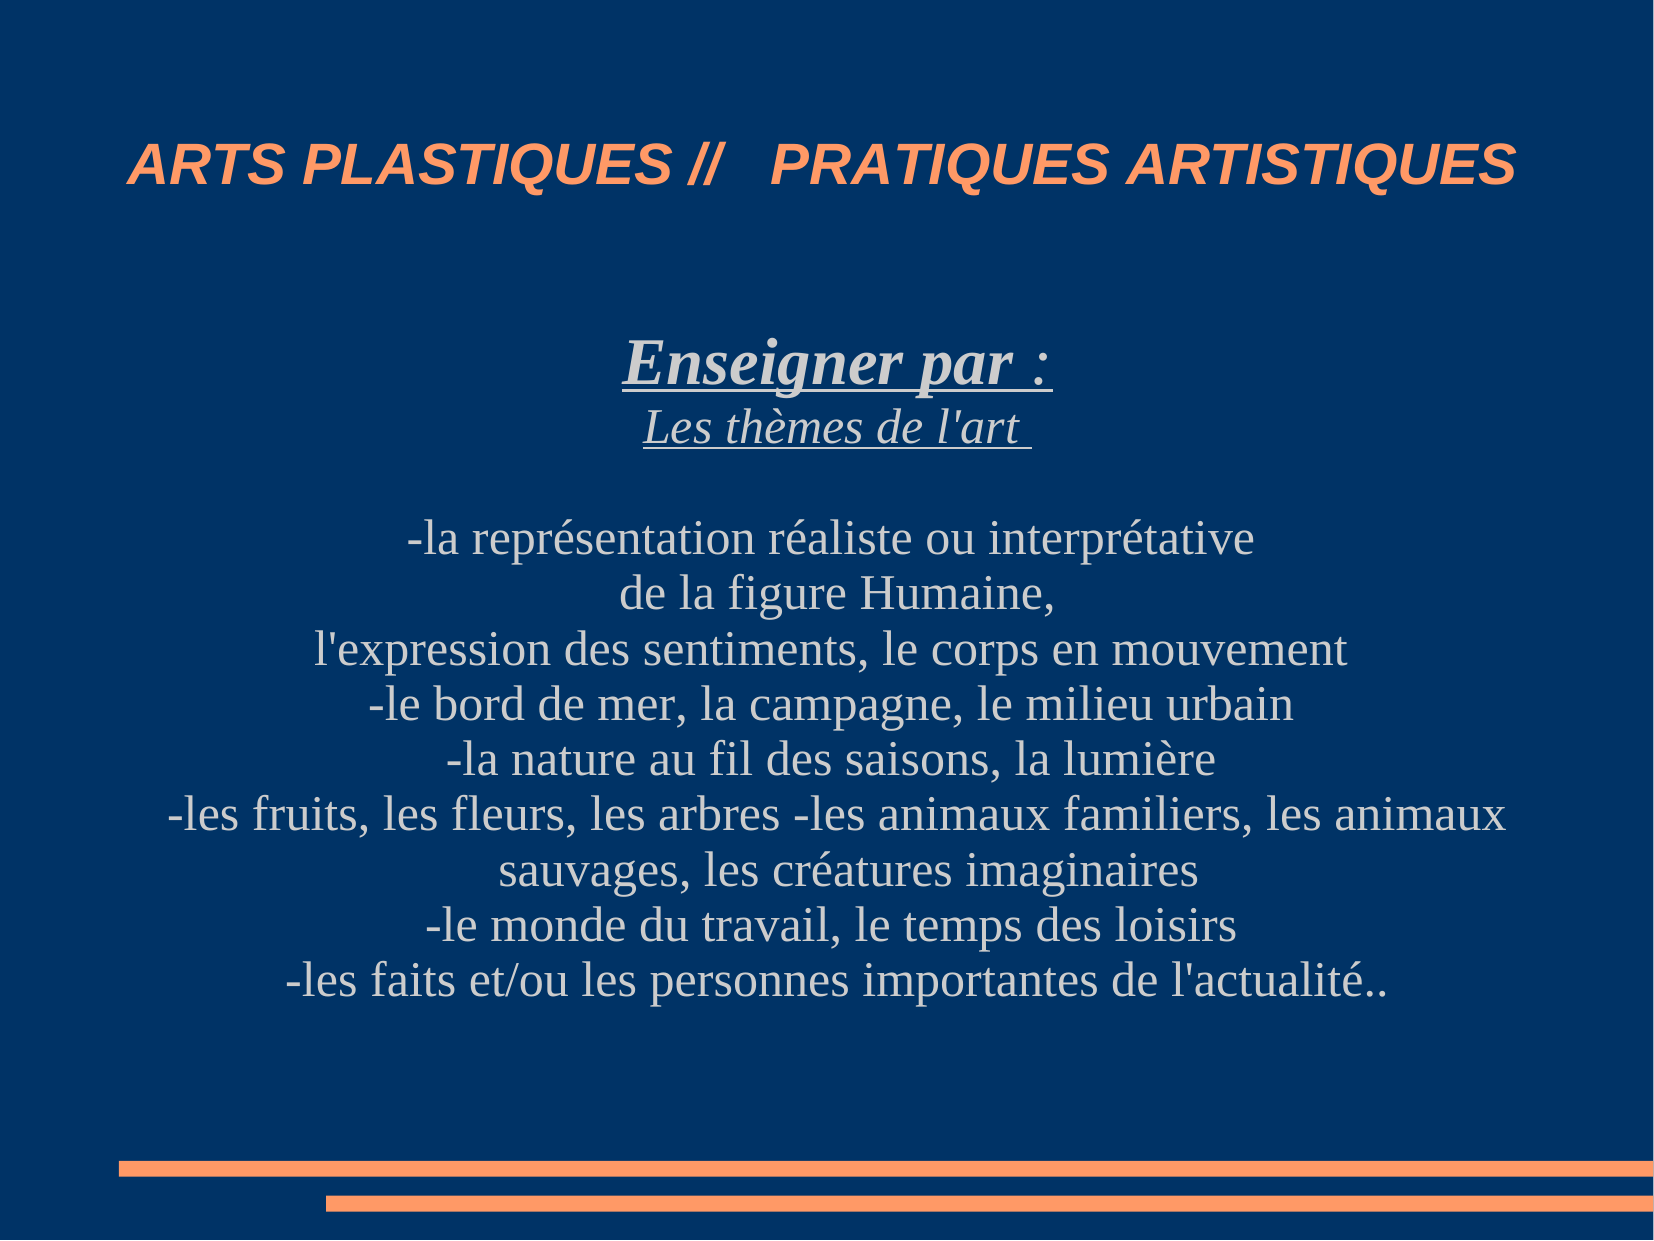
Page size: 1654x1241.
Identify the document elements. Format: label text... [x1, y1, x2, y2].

subtitle Enseigner par : Les thèmes de l'art -la représentation réaliste ou interprétative de la figure Humaine, l'expression des sentiments, le corps en mouvement -le bord de mer, la campagne, le milieu urbain -la nature au fil des saisons, la lumière -les fruits, les fleurs, les arbres -les animaux familiers, les animaux sauvages, les créatures imaginaires -le monde du travail, le temps des loisirs -les faits et/ou les personnes importantes de l'actualité.. [118, 236, 1558, 1152]
title ARTS PLASTIQUES // PRATIQUES ARTISTIQUES [123, 29, 1536, 236]
